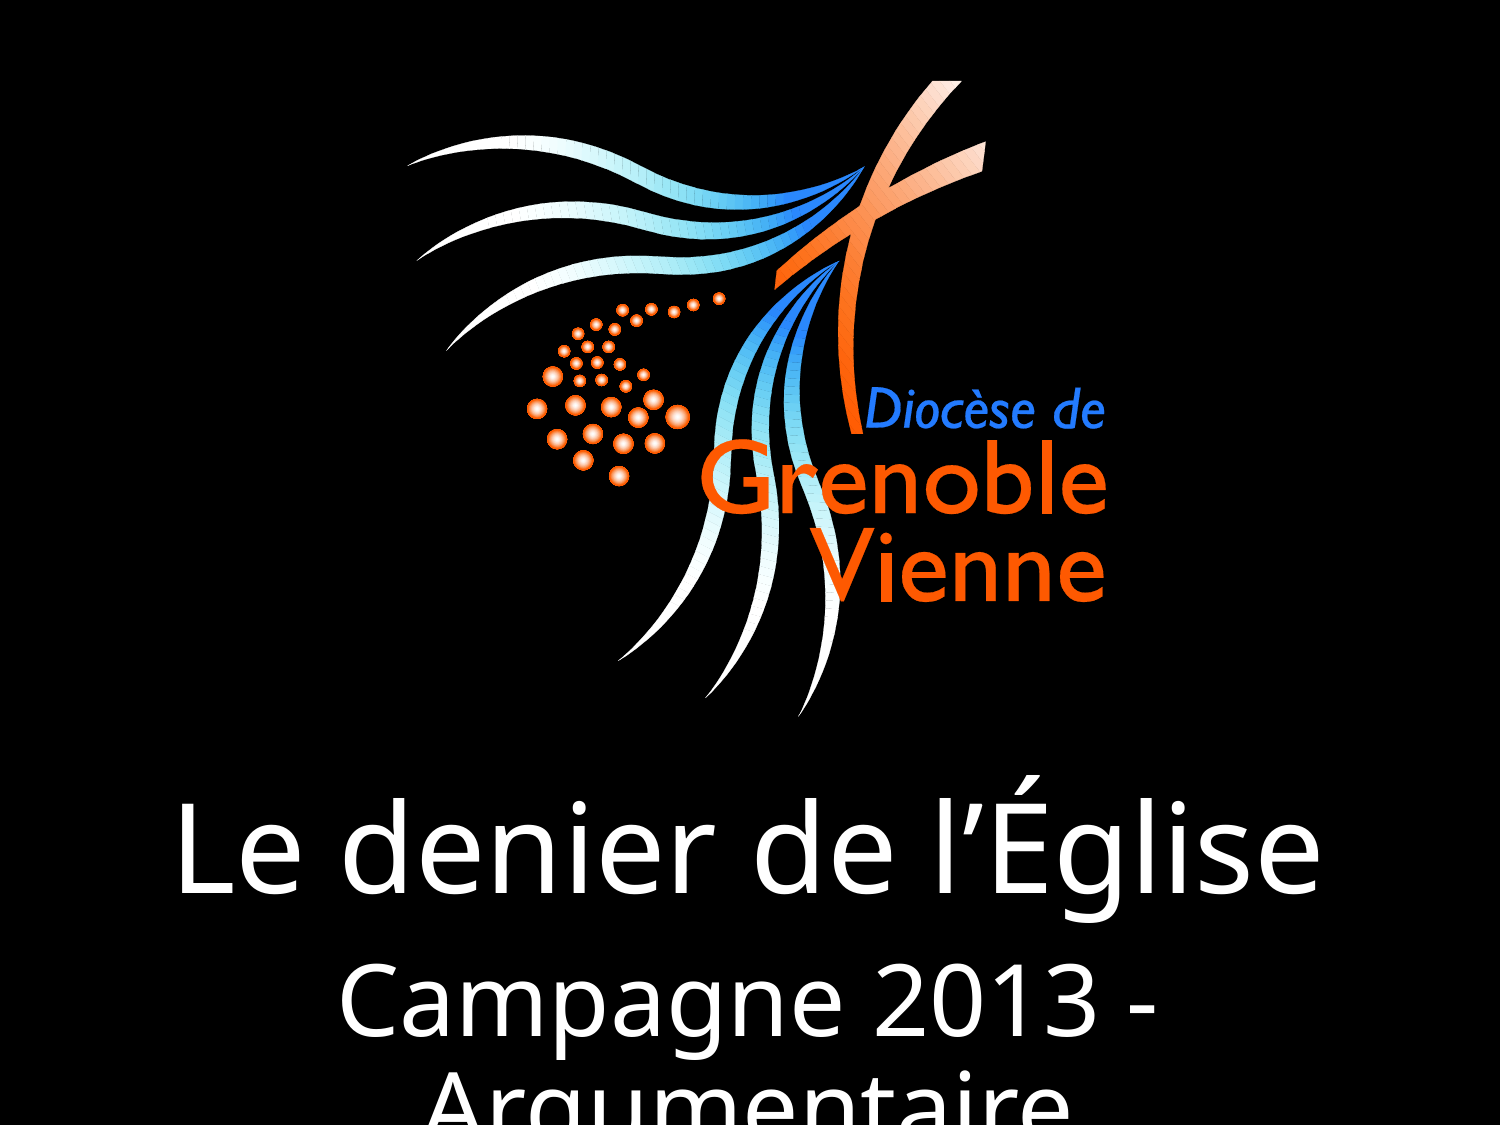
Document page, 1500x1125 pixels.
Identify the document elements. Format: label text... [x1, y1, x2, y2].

text_box Campagne 2013 - Argumentaire [73, 942, 1424, 1071]
picture [407, 78, 1107, 717]
title Le denier de l’Église [73, 758, 1424, 929]
